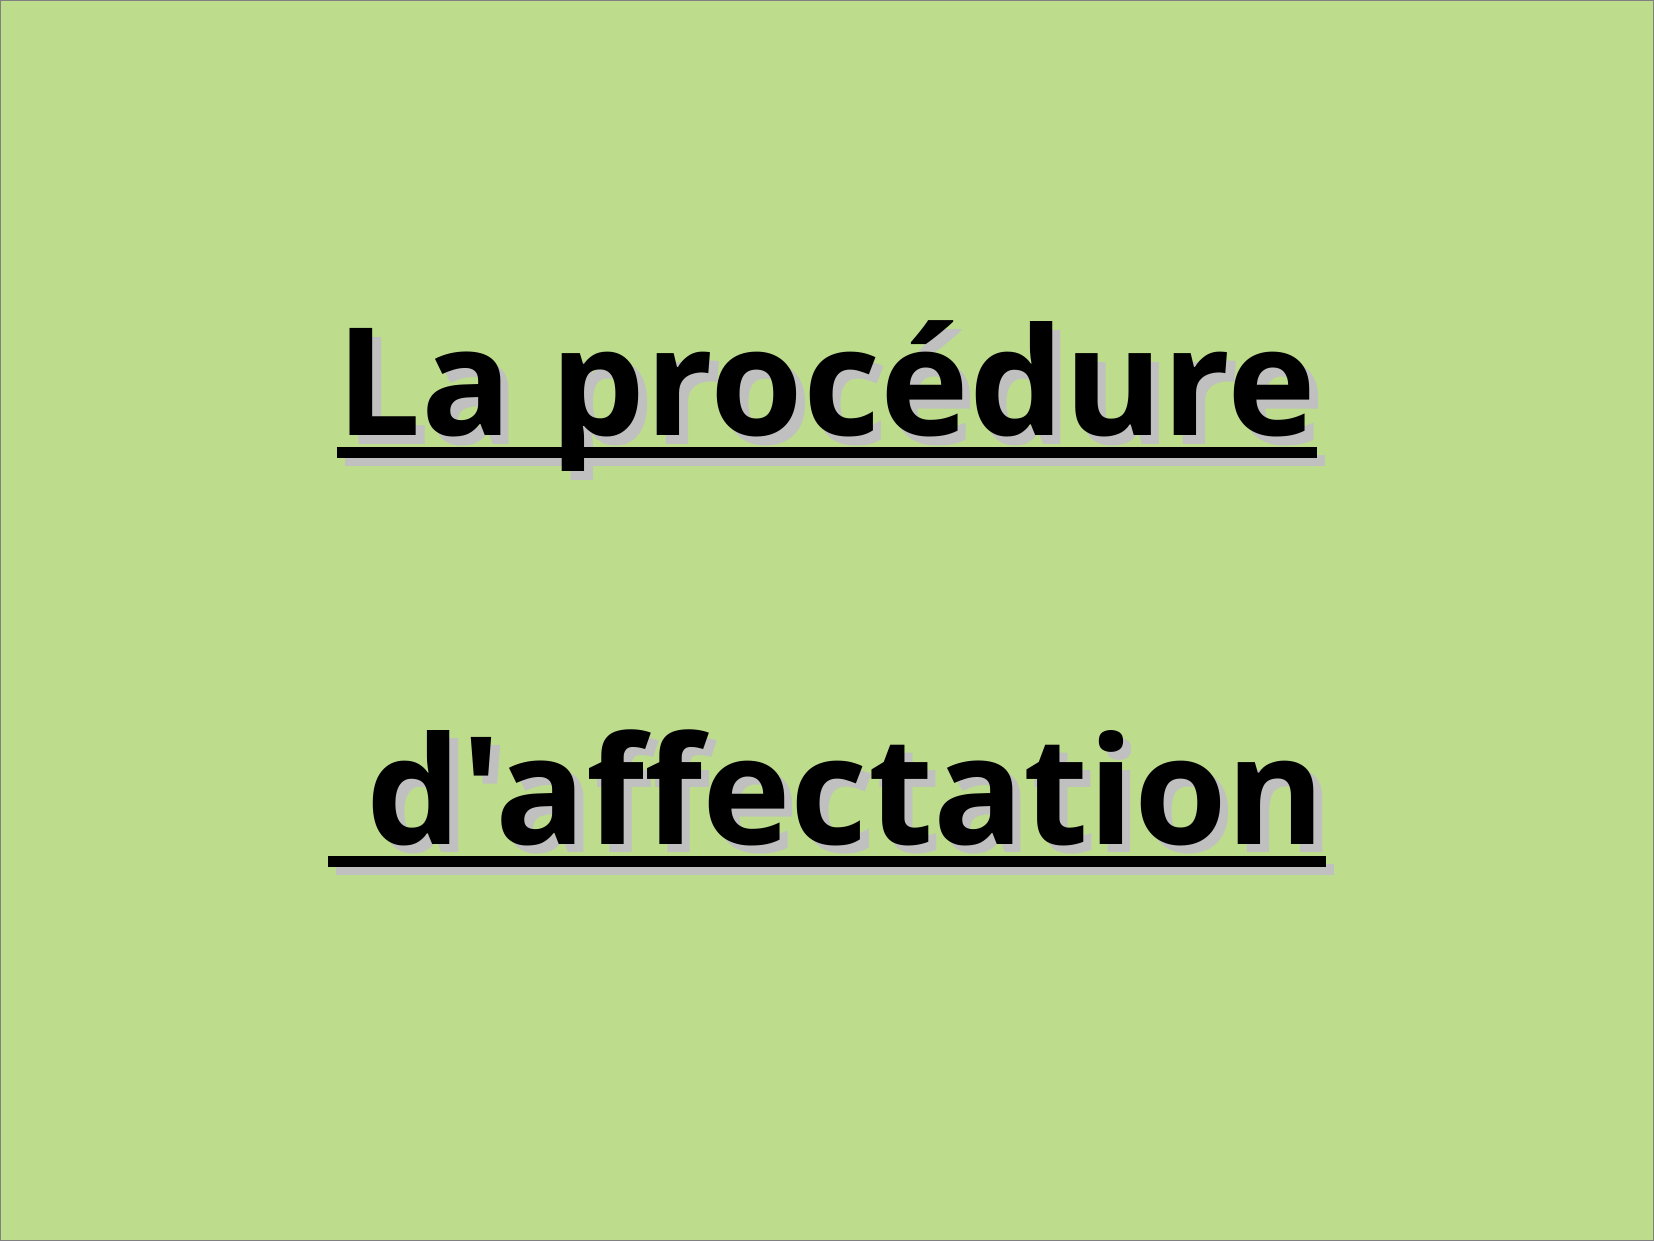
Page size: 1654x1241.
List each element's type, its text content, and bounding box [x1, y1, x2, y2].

text_box [0, 0, 1654, 1241]
title La procédure d'affectation [82, 278, 1571, 886]
